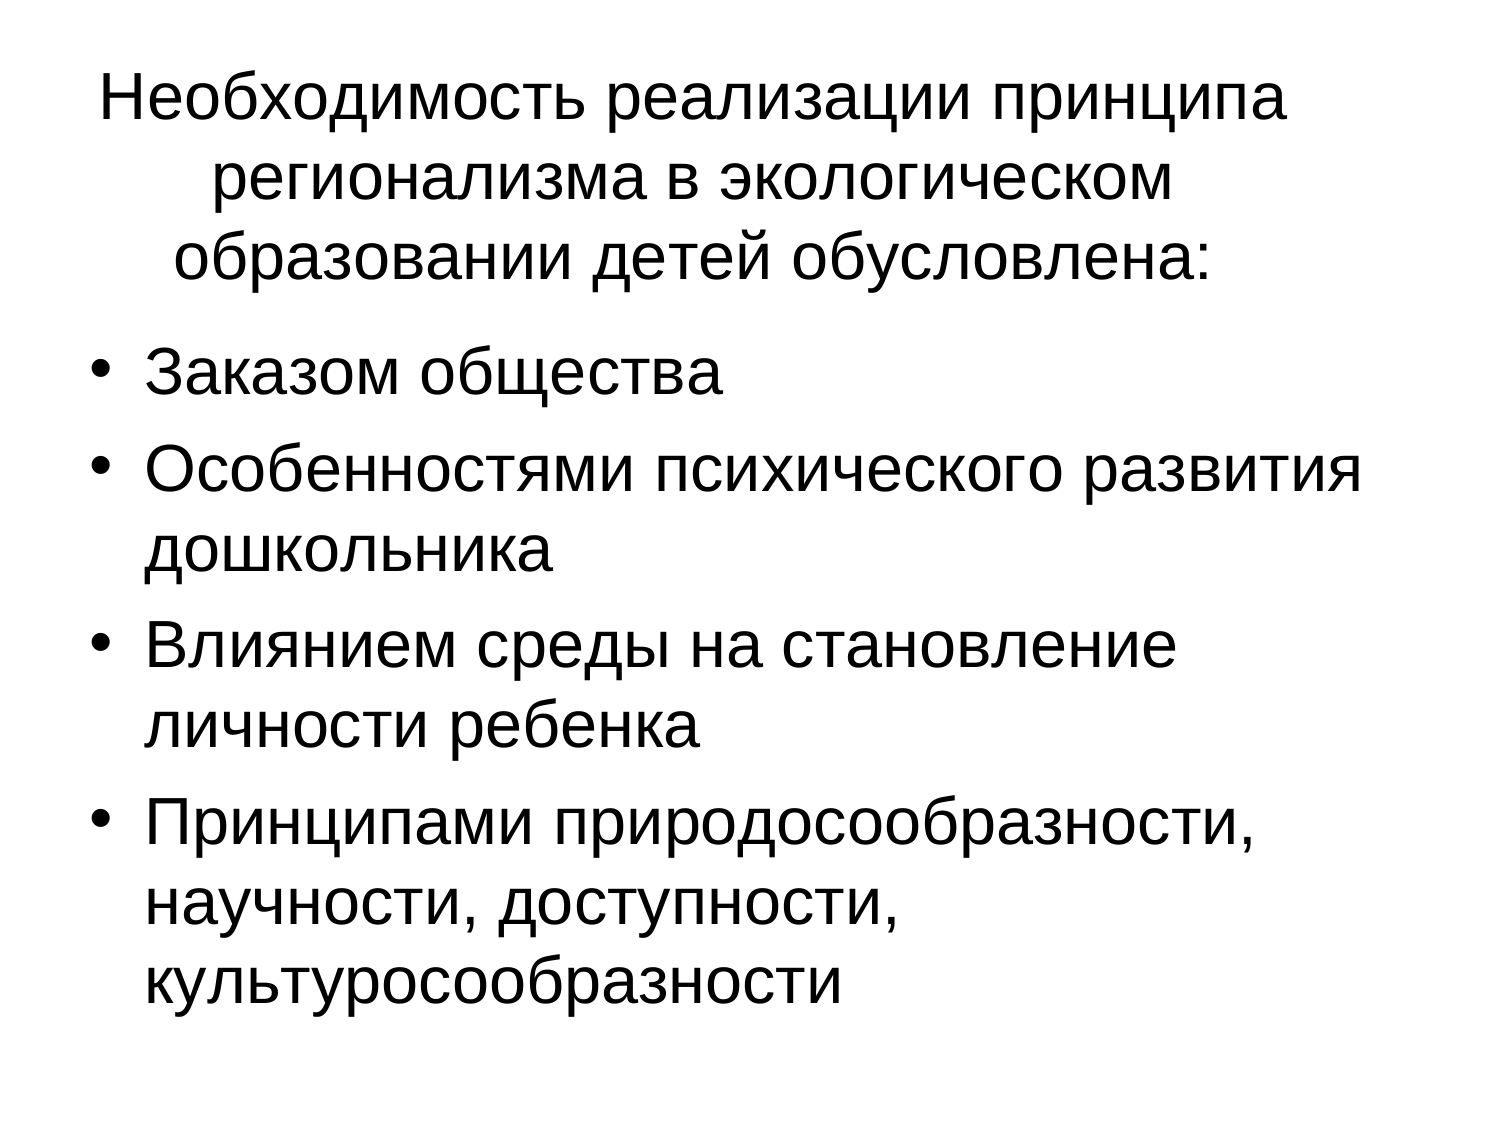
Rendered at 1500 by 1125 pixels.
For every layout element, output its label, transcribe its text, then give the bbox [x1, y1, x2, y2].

title Необходимость реализации принципа регионализма в экологическом образовании детей обусловлена: [74, 20, 1313, 327]
list Заказом общества Особенностями психического развития дошкольника Влиянием среды на становление личности ребенка Принципами природосообразности, научности, доступности, культуросообразности [75, 320, 1426, 1026]
